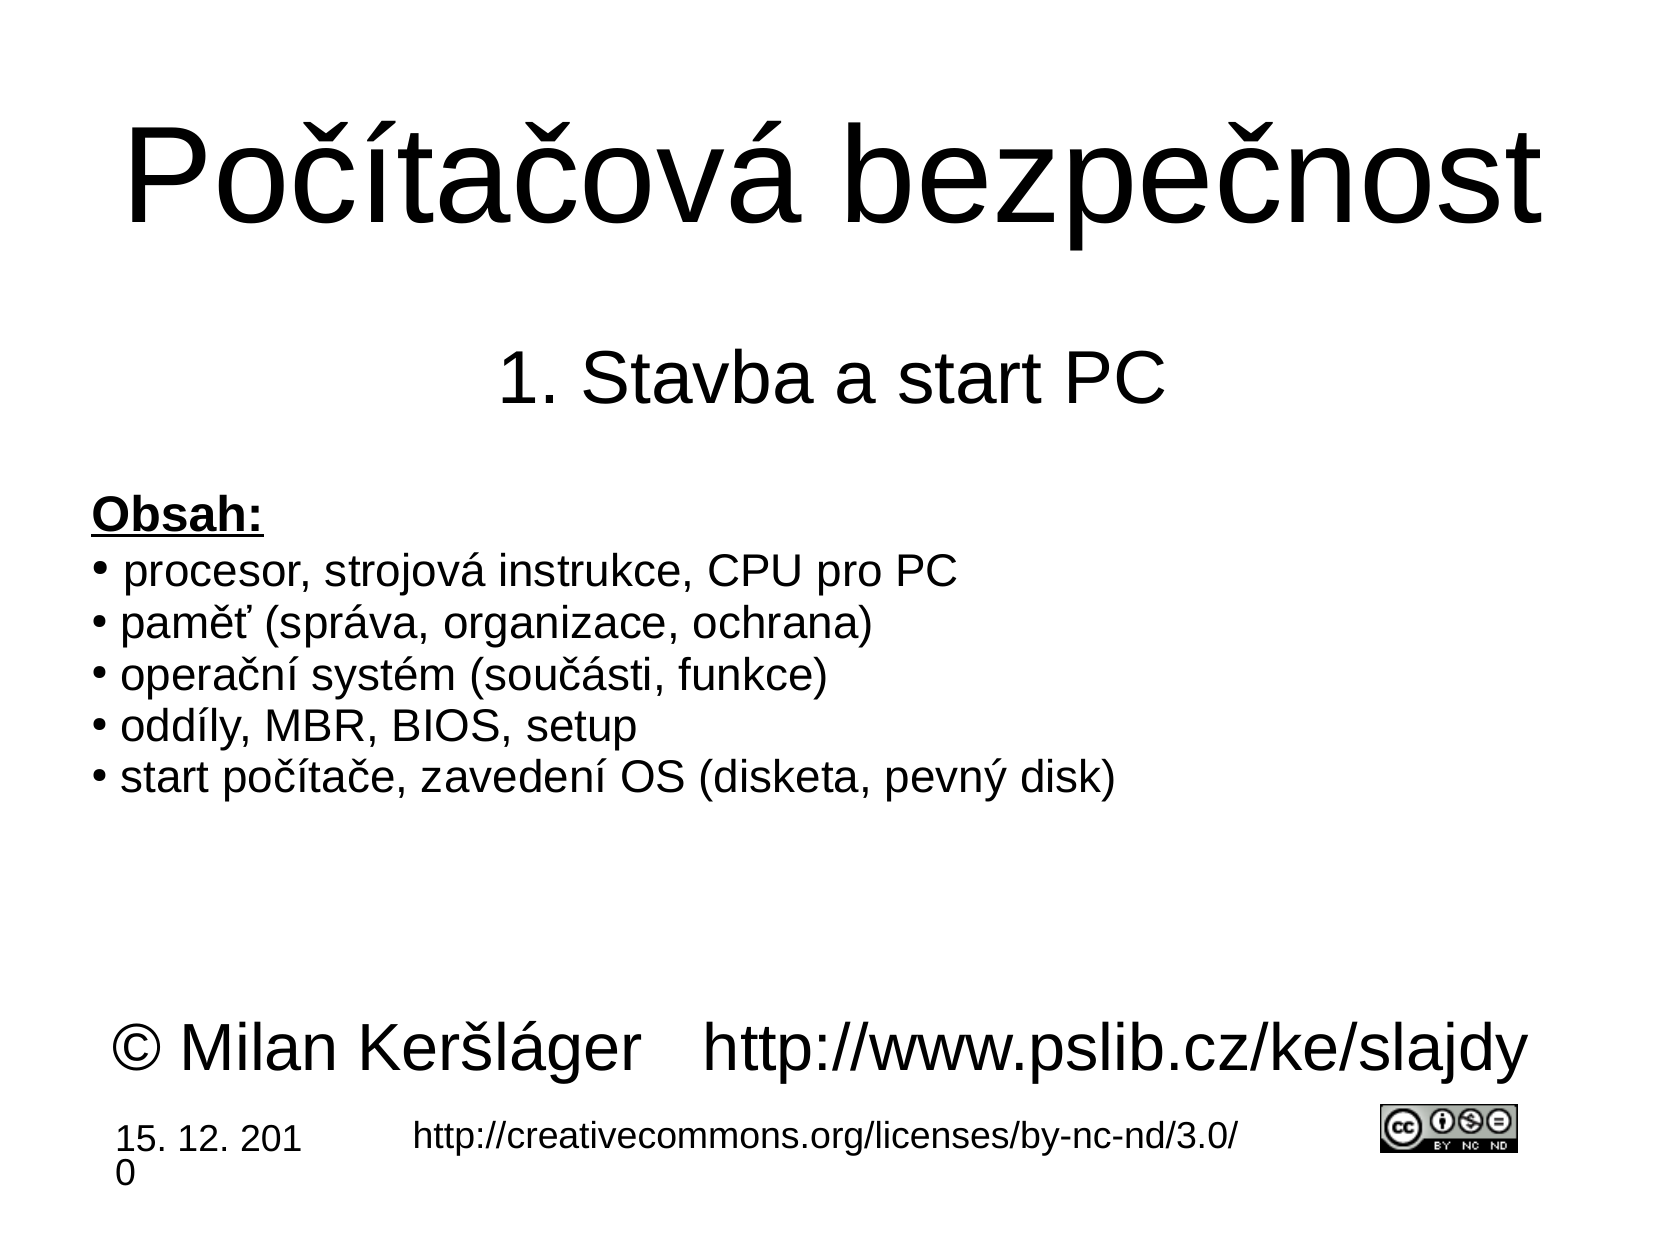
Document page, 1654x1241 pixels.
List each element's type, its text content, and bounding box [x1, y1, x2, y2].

text_box Obsah: procesor, strojová instrukce, CPU pro PC paměť (správa, organizace, ochrana) operační systém (součásti, funkce) oddíly, MBR, BIOS, setup start počítače, zavedení OS (disketa, pevný disk) [76, 478, 1583, 810]
text_box http://creativecommons.org/licenses/by-nc-nd/3.0/ [339, 1107, 1313, 1165]
picture [1380, 1104, 1518, 1153]
text_box 15.12.2010 [100, 1110, 337, 1168]
list © Milan Keršláger http://www.pslib.cz/ke/slajdy [76, 1009, 1565, 1087]
title Počítačová bezpečnost 1. Stavba a start PC [88, 56, 1577, 461]
